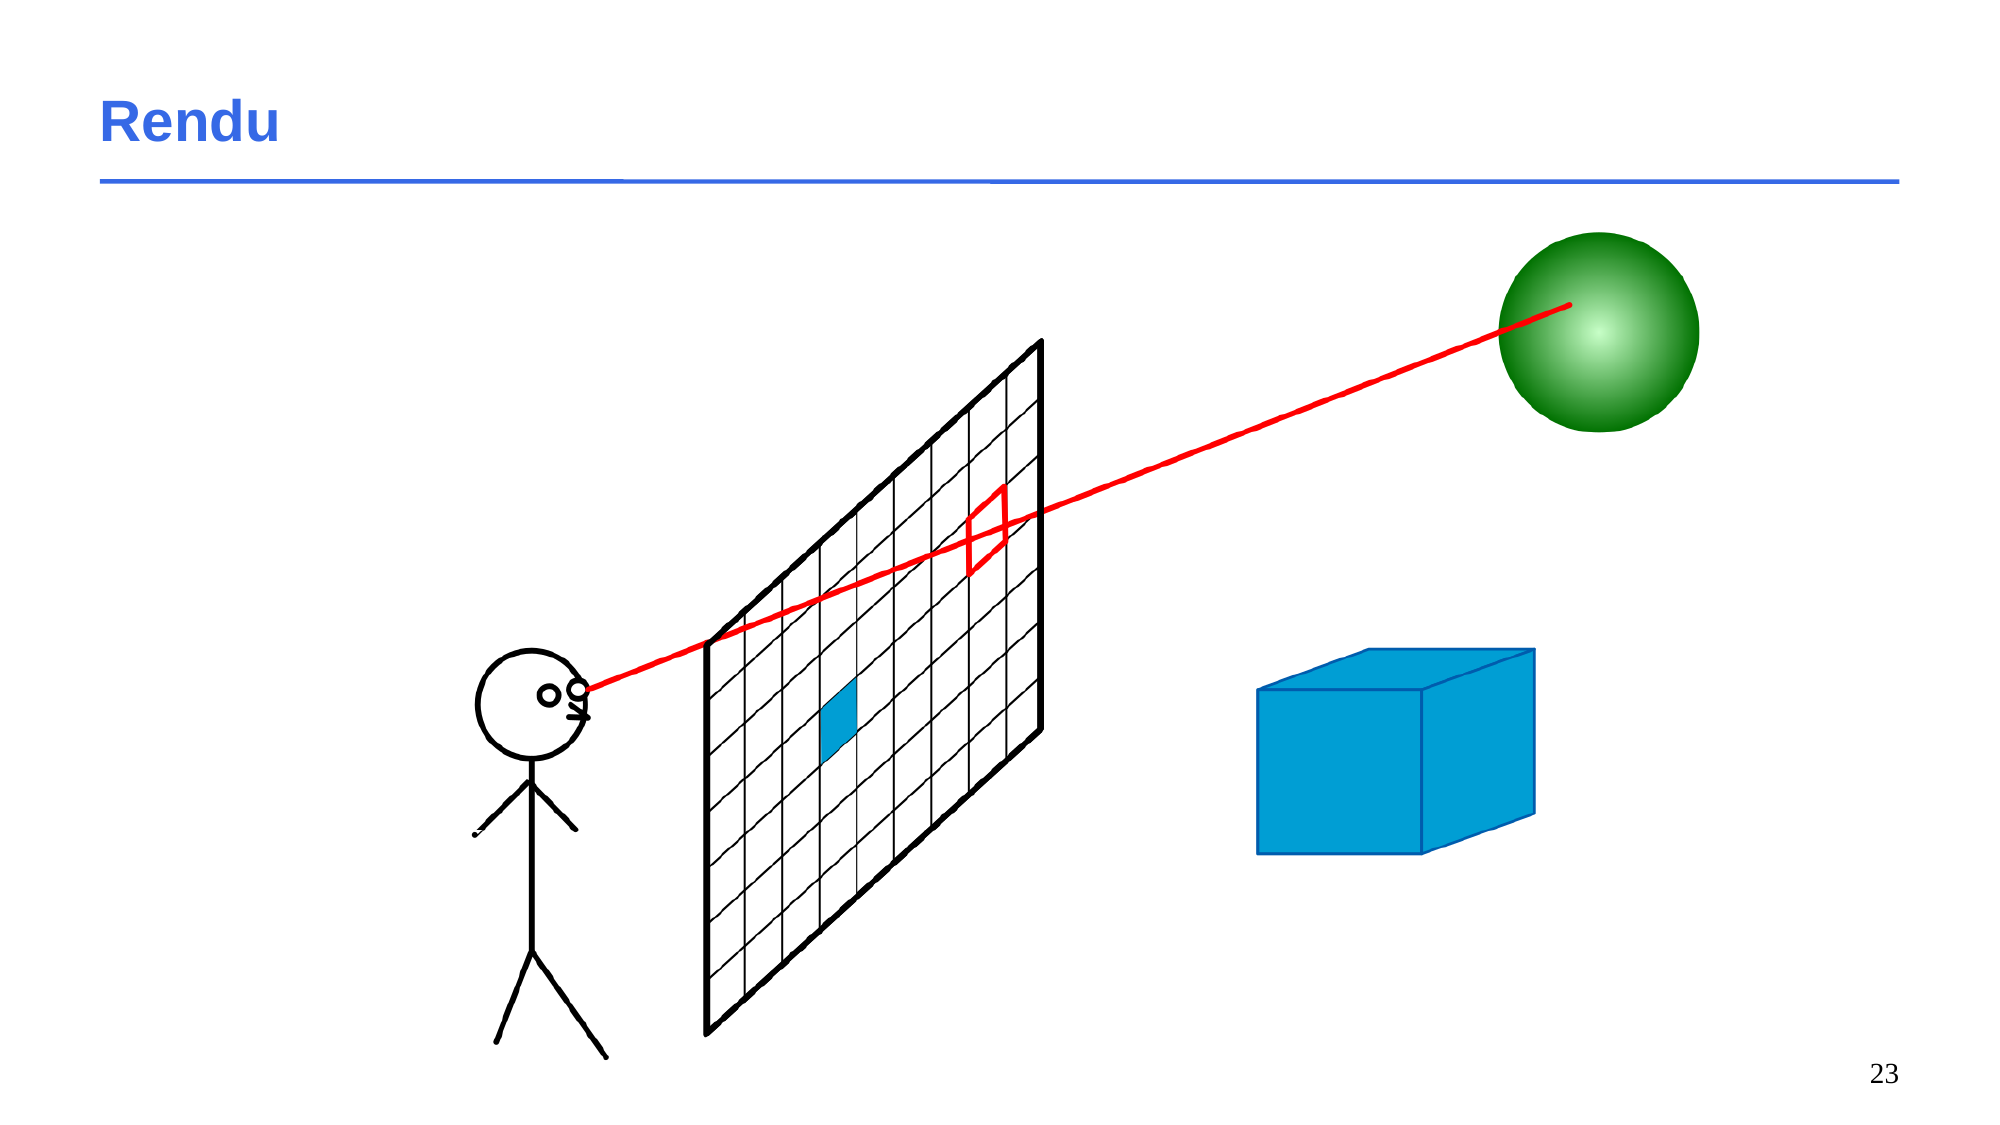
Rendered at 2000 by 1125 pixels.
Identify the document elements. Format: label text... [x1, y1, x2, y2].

title Rendu [99, 27, 1900, 215]
picture [300, 224, 1700, 1125]
